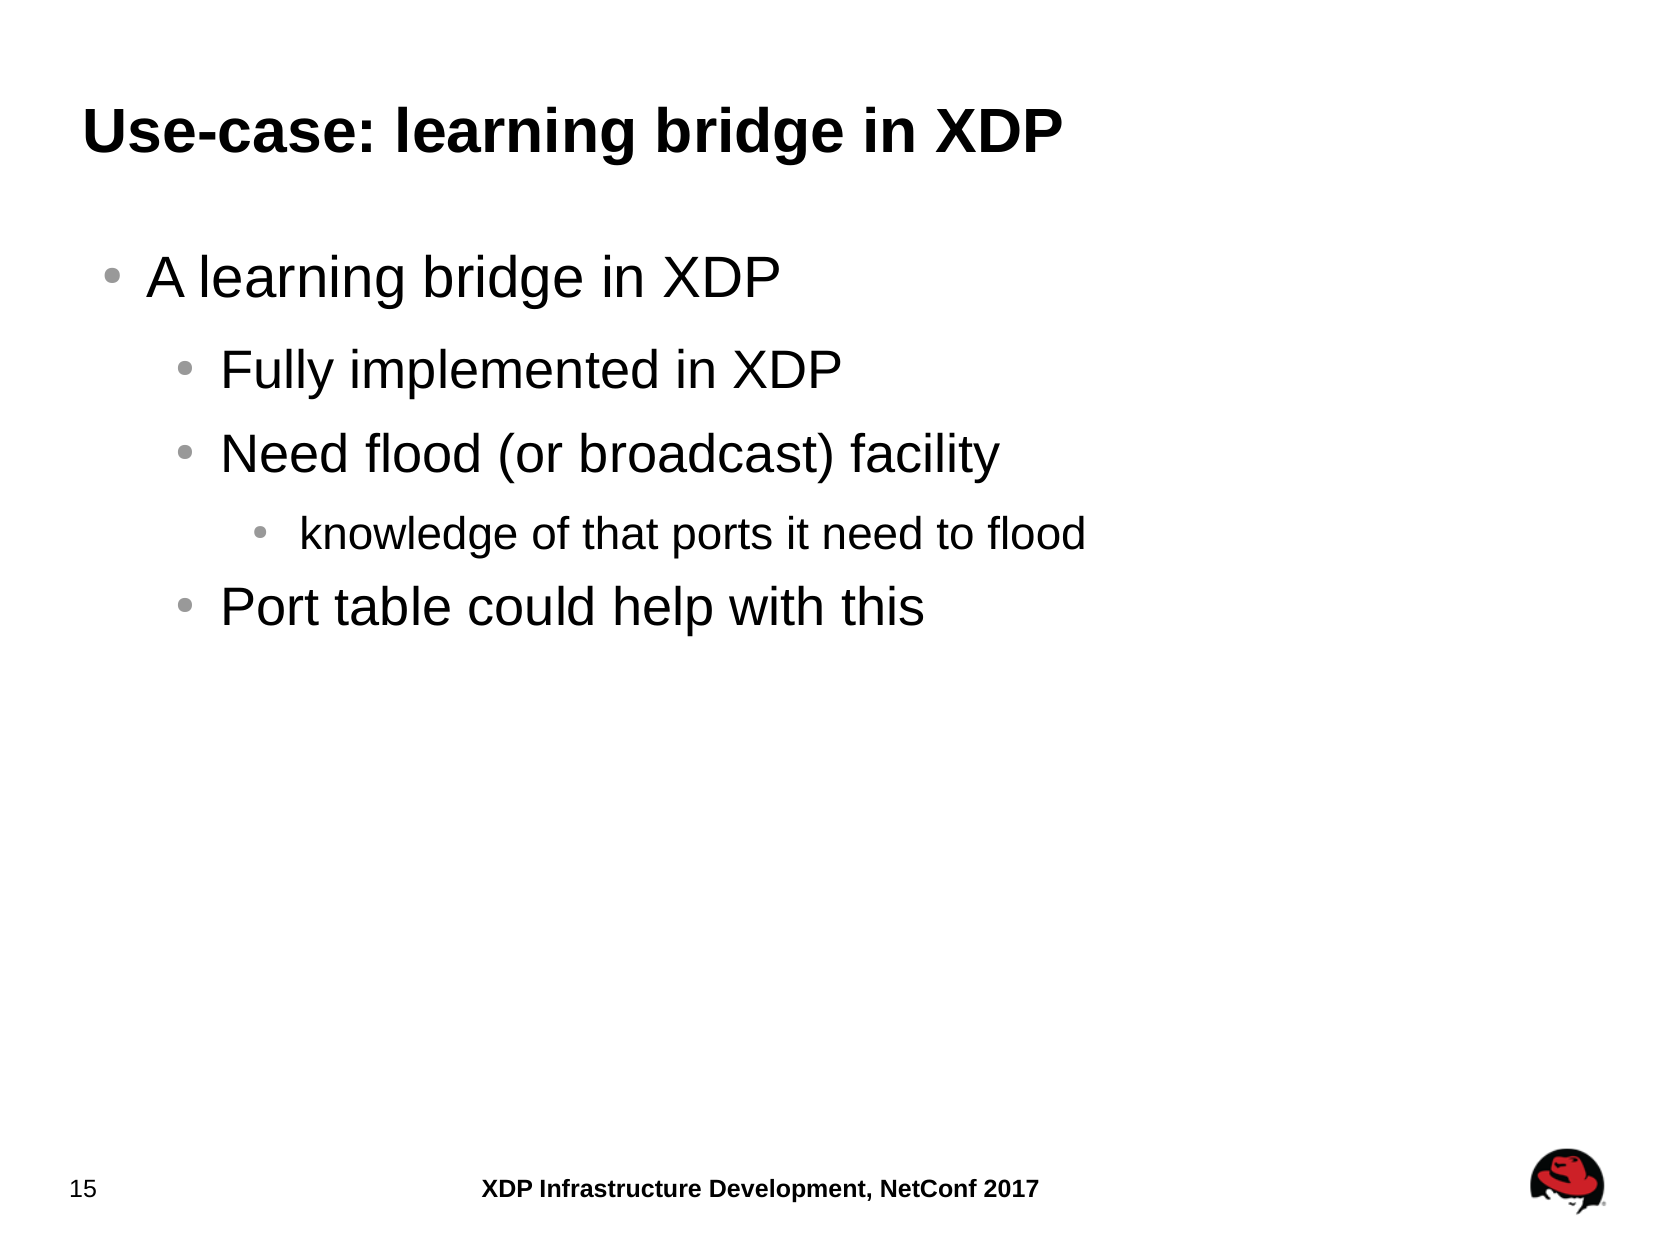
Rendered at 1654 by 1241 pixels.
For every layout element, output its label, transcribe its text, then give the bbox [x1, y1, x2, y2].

title Use-case: learning bridge in XDP [82, 37, 1571, 226]
list A learning bridge in XDP Fully implemented in XDP Need flood (or broadcast) facility knowledge of that ports it need to flood Port table could help with this [86, 244, 1575, 1039]
picture [1529, 1146, 1612, 1224]
